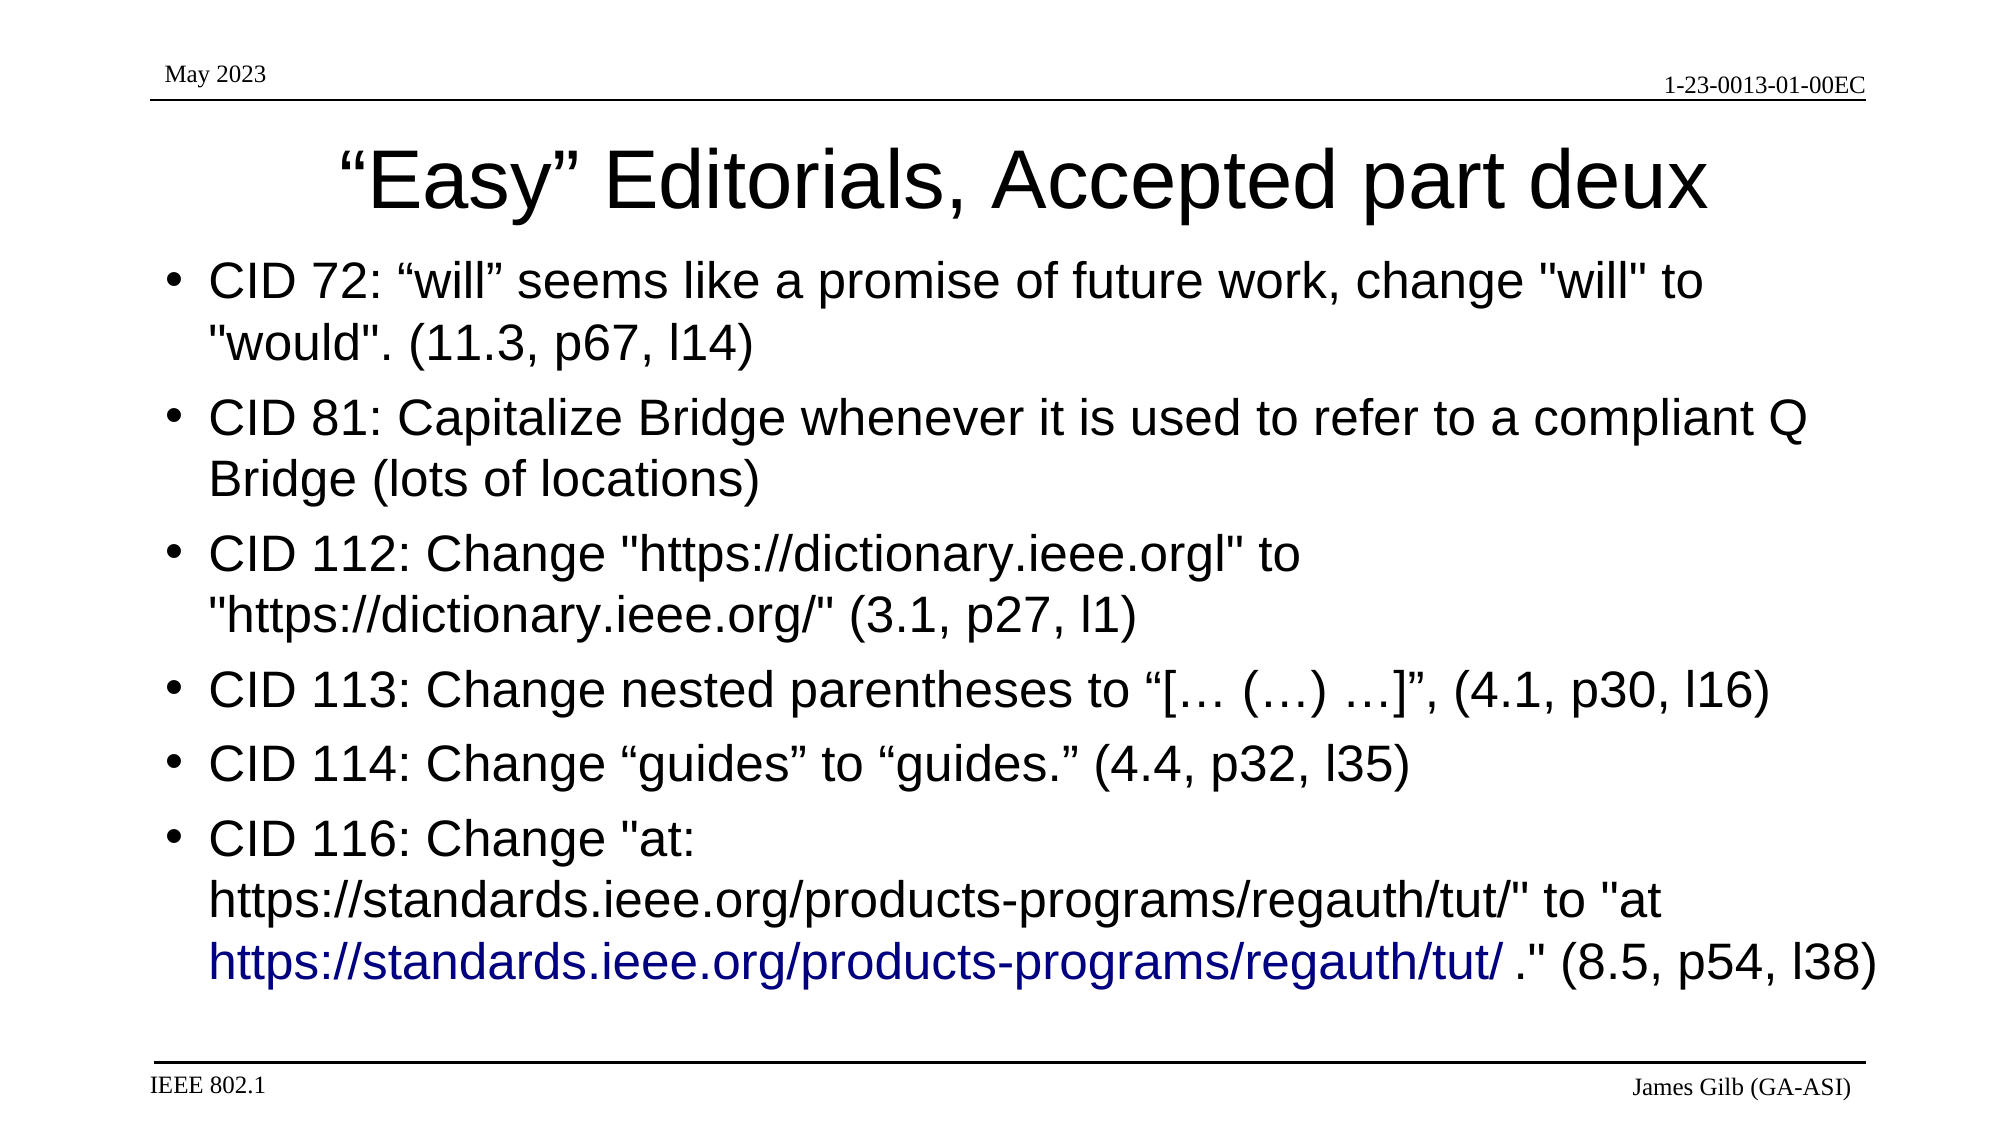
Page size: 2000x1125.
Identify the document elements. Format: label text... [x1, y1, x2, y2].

title “Easy” Editorials, Accepted part deux [149, 112, 1900, 238]
list CID 72: “will” seems like a promise of future work, change "will" to "would". (11.3, p67, l14) CID 81: Capitalize Bridge whenever it is used to refer to a compliant Q Bridge (lots of locations) CID 112: Change "https://dictionary.ieee.orgl" to "https://dictionary.ieee.org/" (3.1, p27, l1) CID 113: Change nested parentheses to “[… (…) …]”, (4.1, p30, l16) CID 114: Change “guides” to “guides.” (4.4, p32, l35) CID 116: Change "at: https://standards.ieee.org/products-programs/regauth/tut/" to "at https://standards.ieee.org/products-programs/regauth/tut/." (8.5, p54, l38) [149, 239, 1900, 1051]
